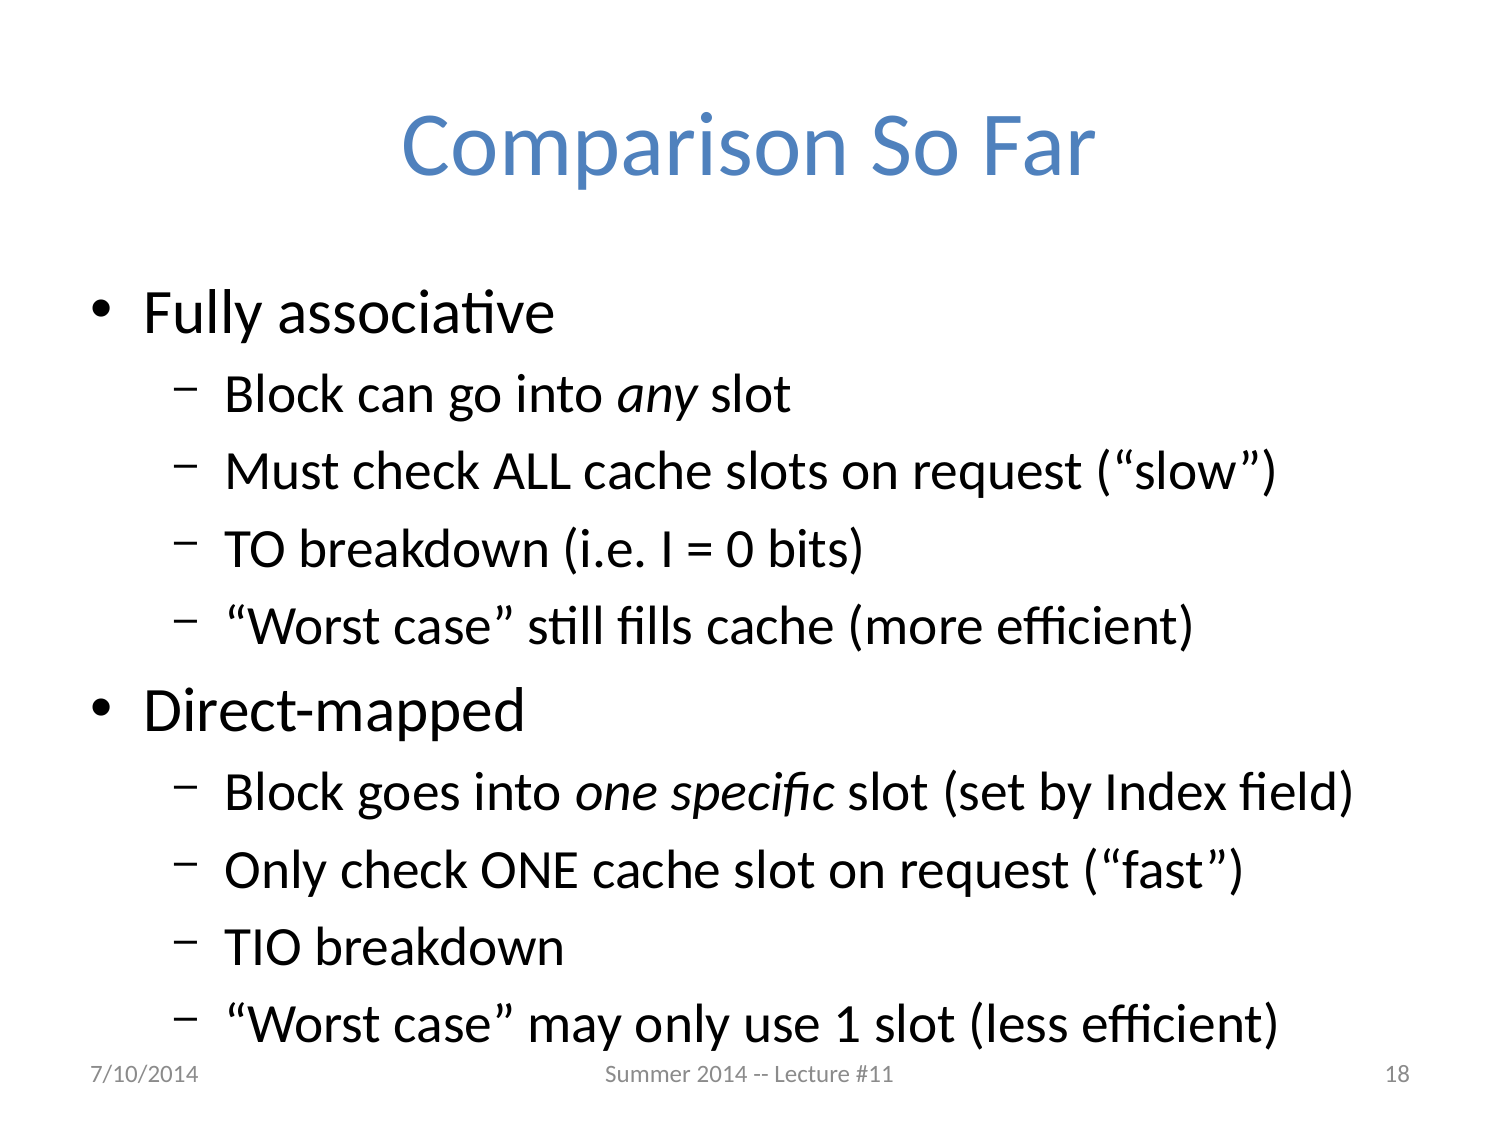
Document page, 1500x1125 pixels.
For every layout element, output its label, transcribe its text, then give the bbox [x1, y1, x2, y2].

list Fully associative Block can go into any slot Must check ALL cache slots on request (“slow”) TO breakdown (i.e. I = 0 bits) “Worst case” still fills cache (more efficient) Direct-mapped Block goes into one specific slot (set by Index field) Only check ONE cache slot on request (“fast”) TIO breakdown “Worst case” may only use 1 slot (less efficient) [75, 262, 1425, 1073]
slide_number 7/10/2014 [75, 1042, 425, 1103]
title Comparison So Far [75, 45, 1425, 233]
footer Summer 2014 -- Lecture #11 [512, 1042, 988, 1103]
slide_number <number> [1074, 1042, 1425, 1103]
